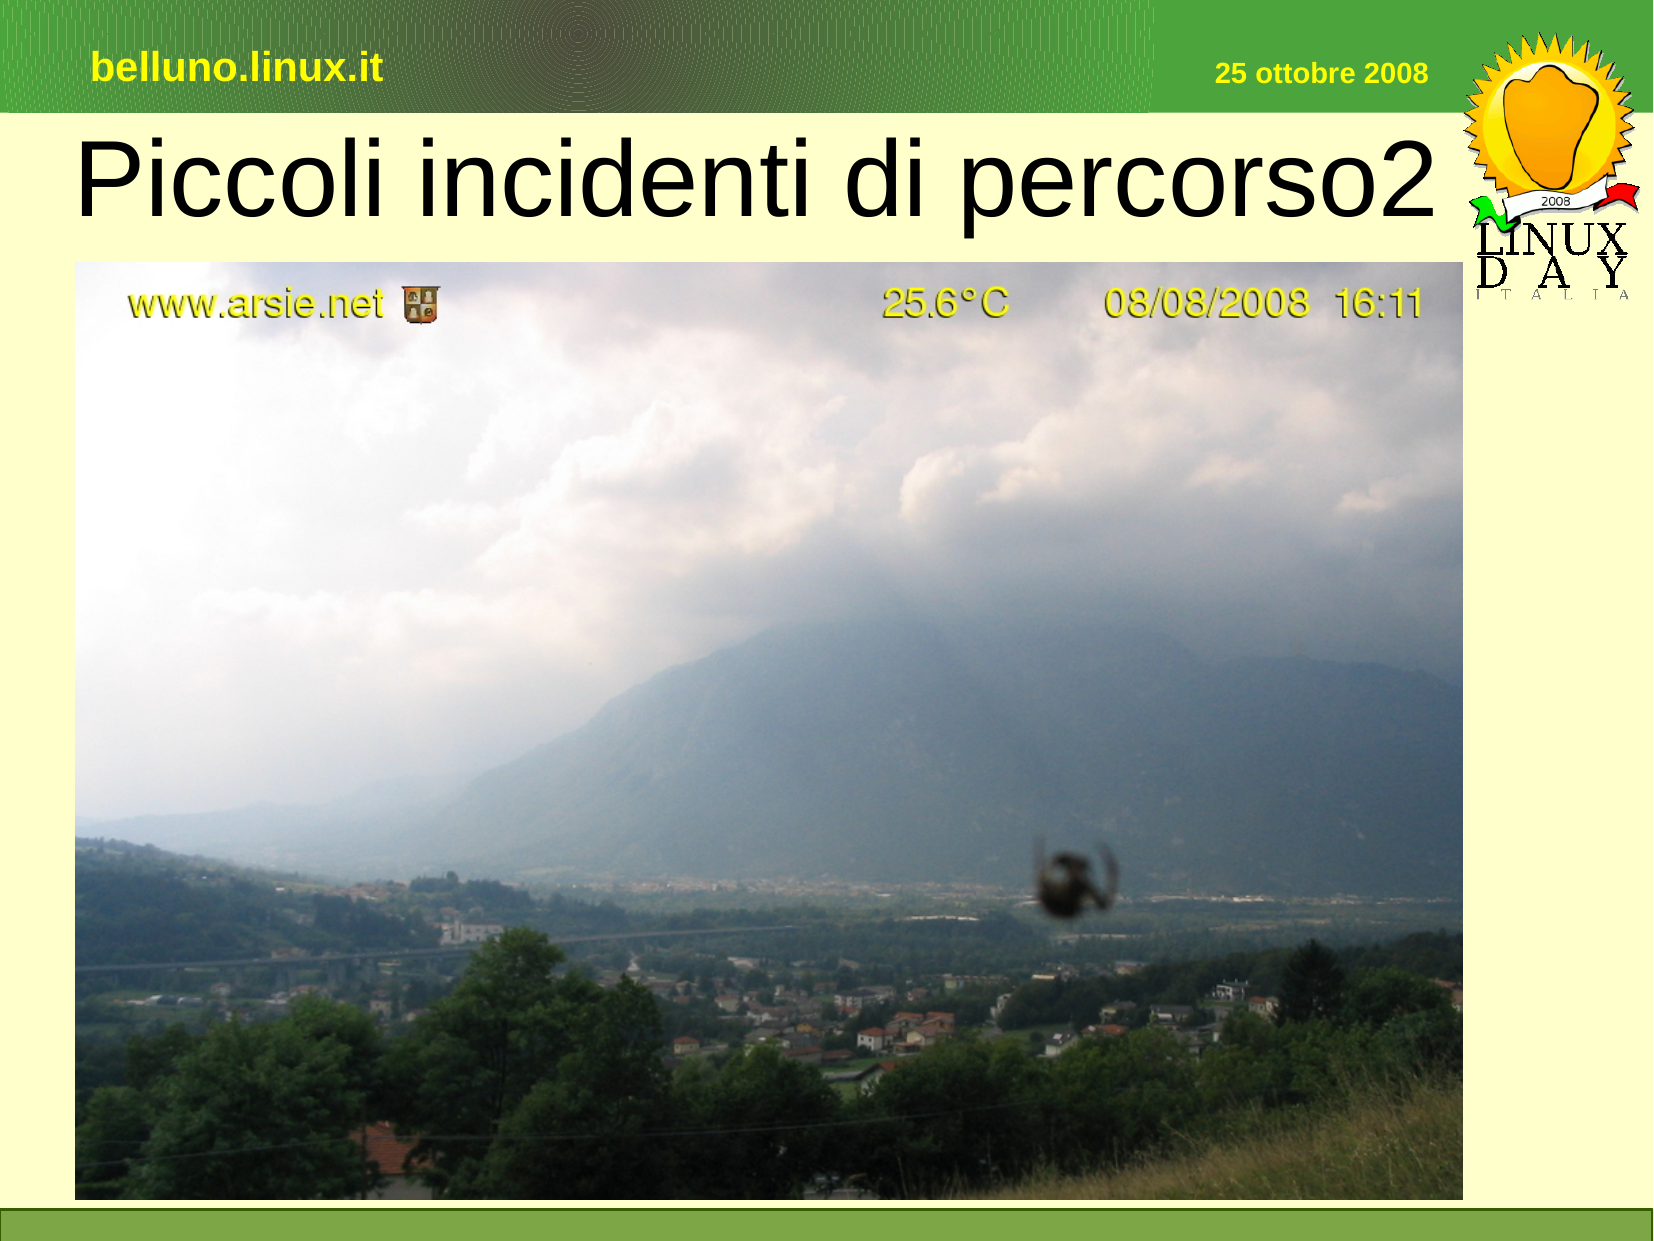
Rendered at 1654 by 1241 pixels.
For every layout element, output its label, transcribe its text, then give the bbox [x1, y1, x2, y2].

title Piccoli incidenti di percorso2 [50, 75, 1463, 283]
picture [75, 29, 1641, 1201]
